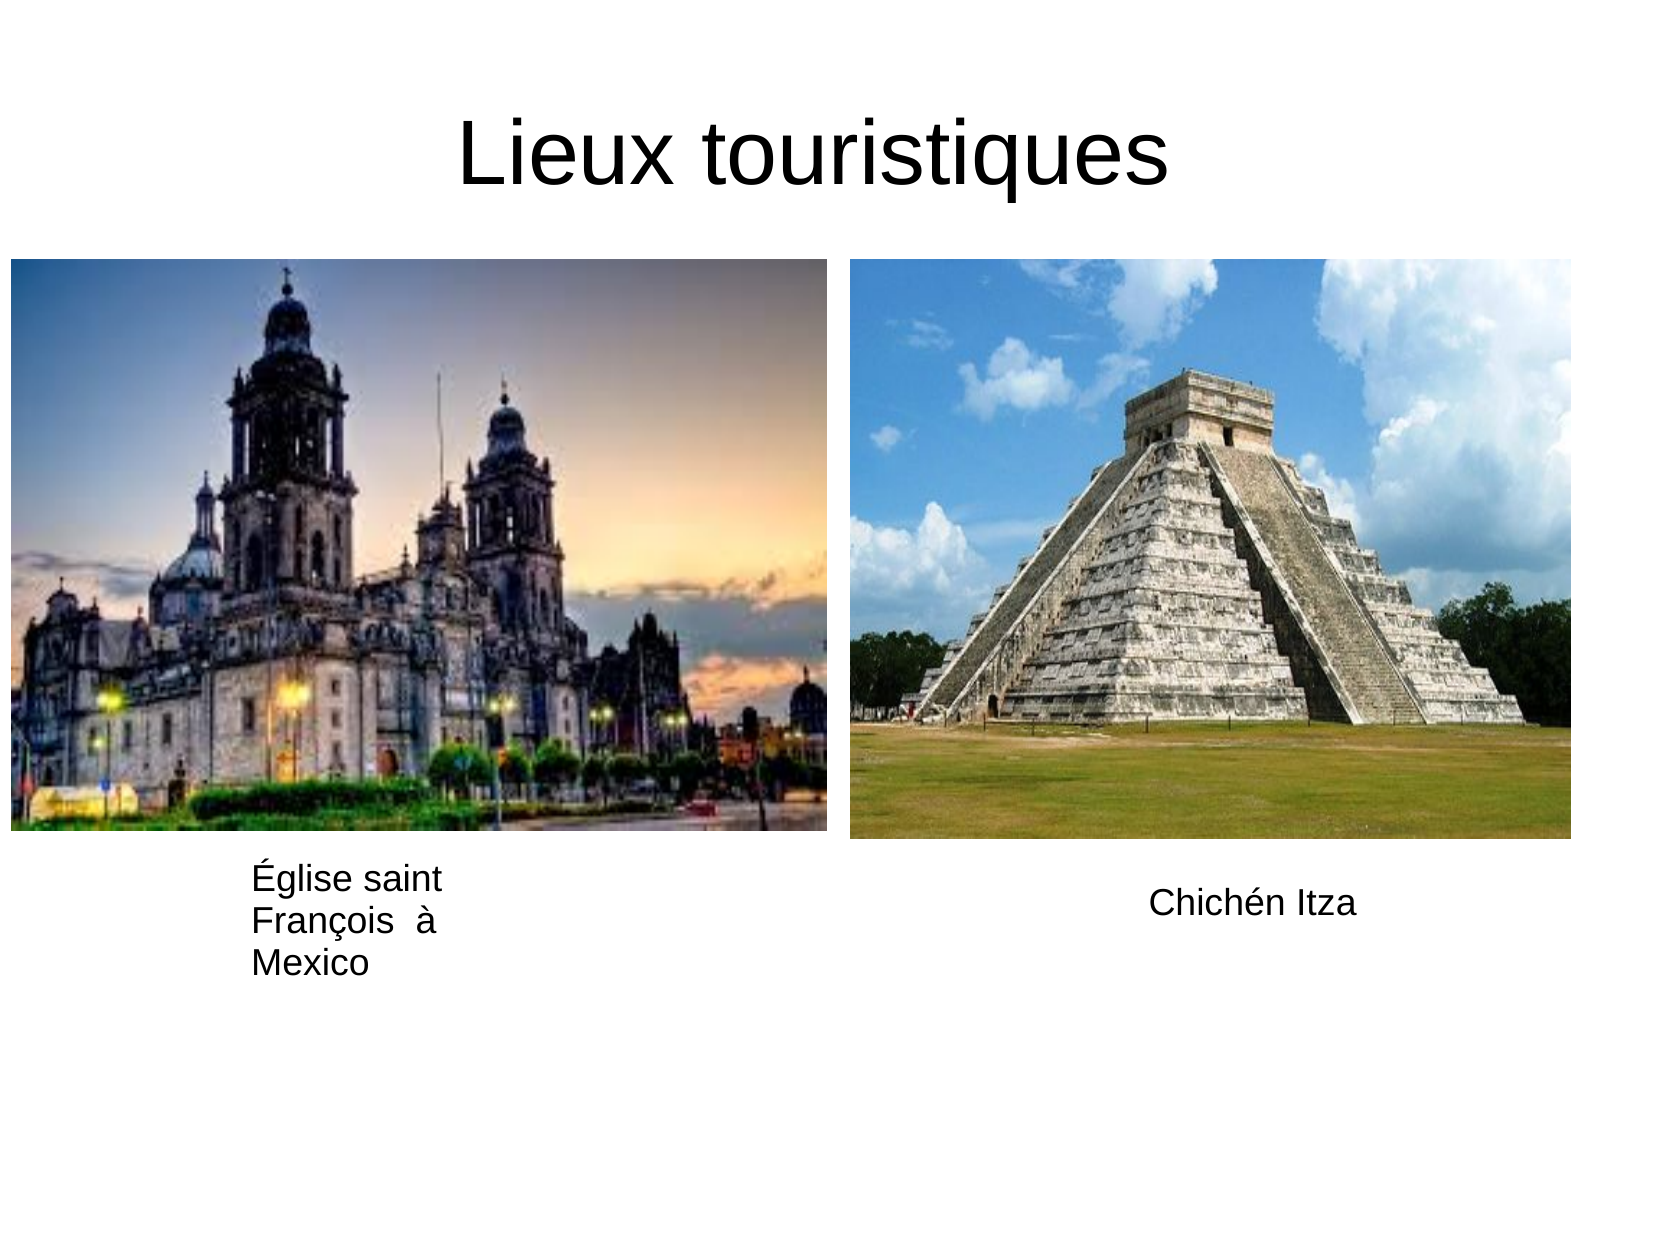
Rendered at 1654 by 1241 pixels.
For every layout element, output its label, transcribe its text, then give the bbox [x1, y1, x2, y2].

title Lieux touristiques [82, 49, 1571, 257]
text_box Église saint François à Mexico [236, 850, 556, 992]
text_box Chichén Itza [1133, 874, 1430, 931]
picture [11, 259, 827, 831]
picture [850, 259, 1571, 839]
